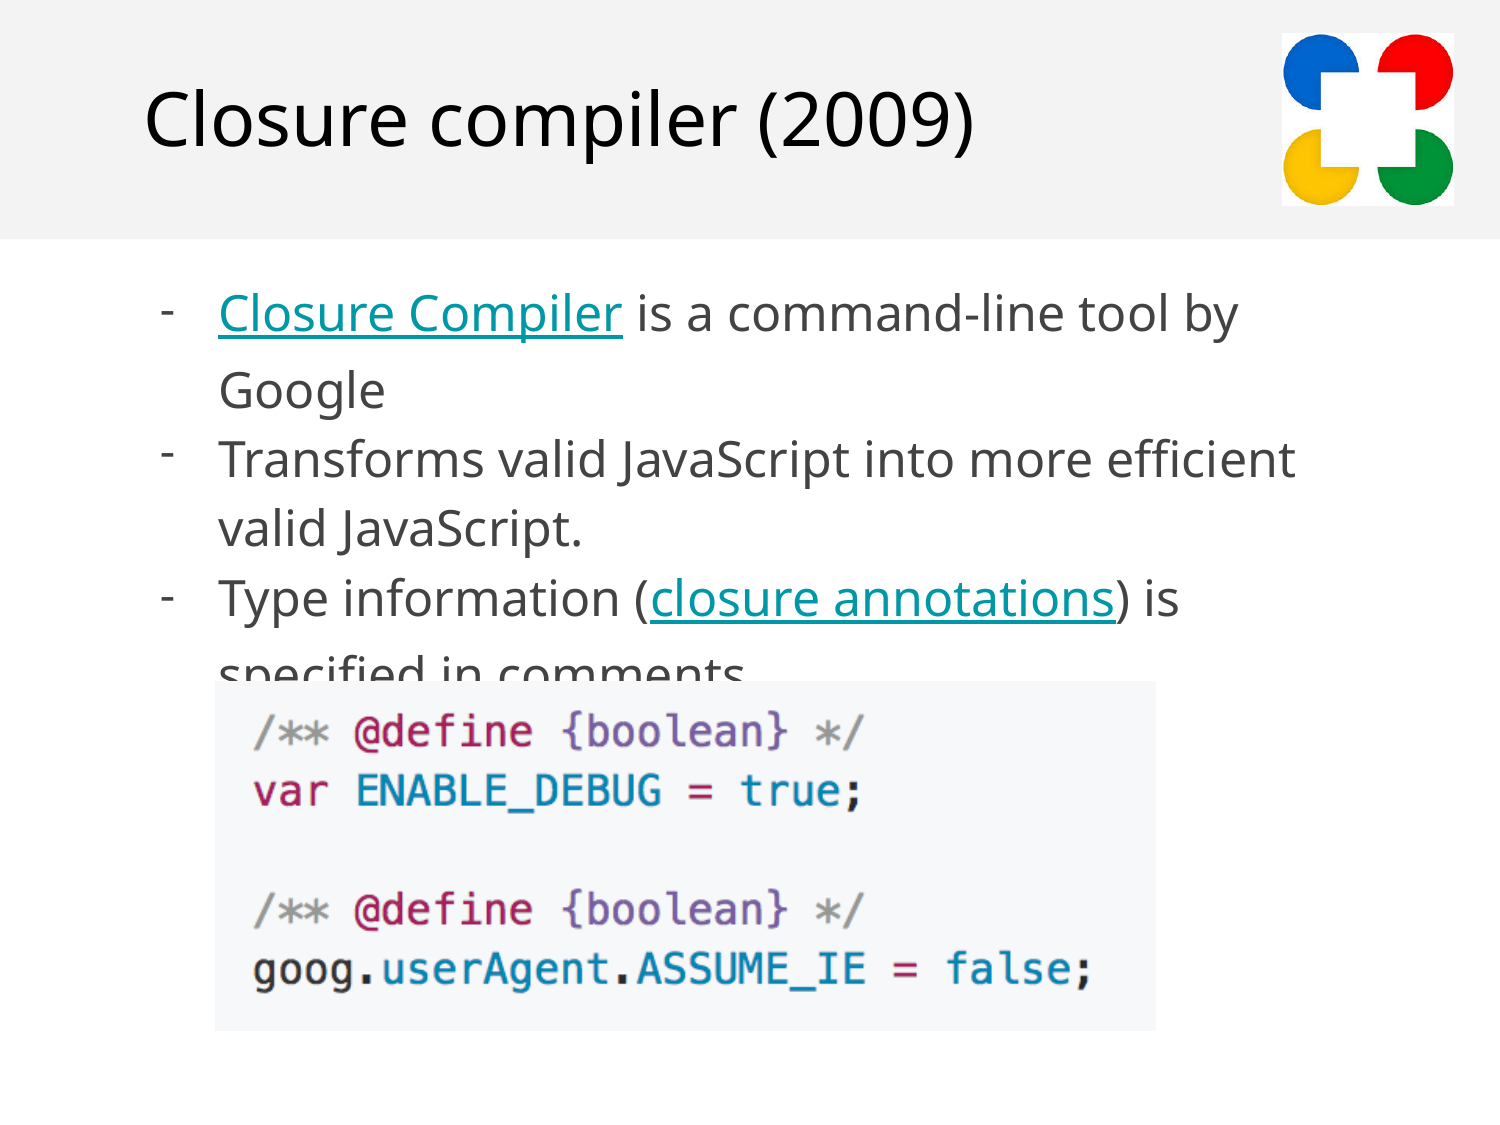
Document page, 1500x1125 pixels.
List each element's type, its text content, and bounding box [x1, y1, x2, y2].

picture [215, 681, 1156, 1032]
picture [1282, 33, 1454, 206]
title Closure compiler (2009) [128, 56, 1282, 183]
list Closure Compiler is a command-line tool by Google Transforms valid JavaScript into more efficient valid JavaScript. Type information (closure annotations) is specified in comments [128, 255, 1372, 585]
